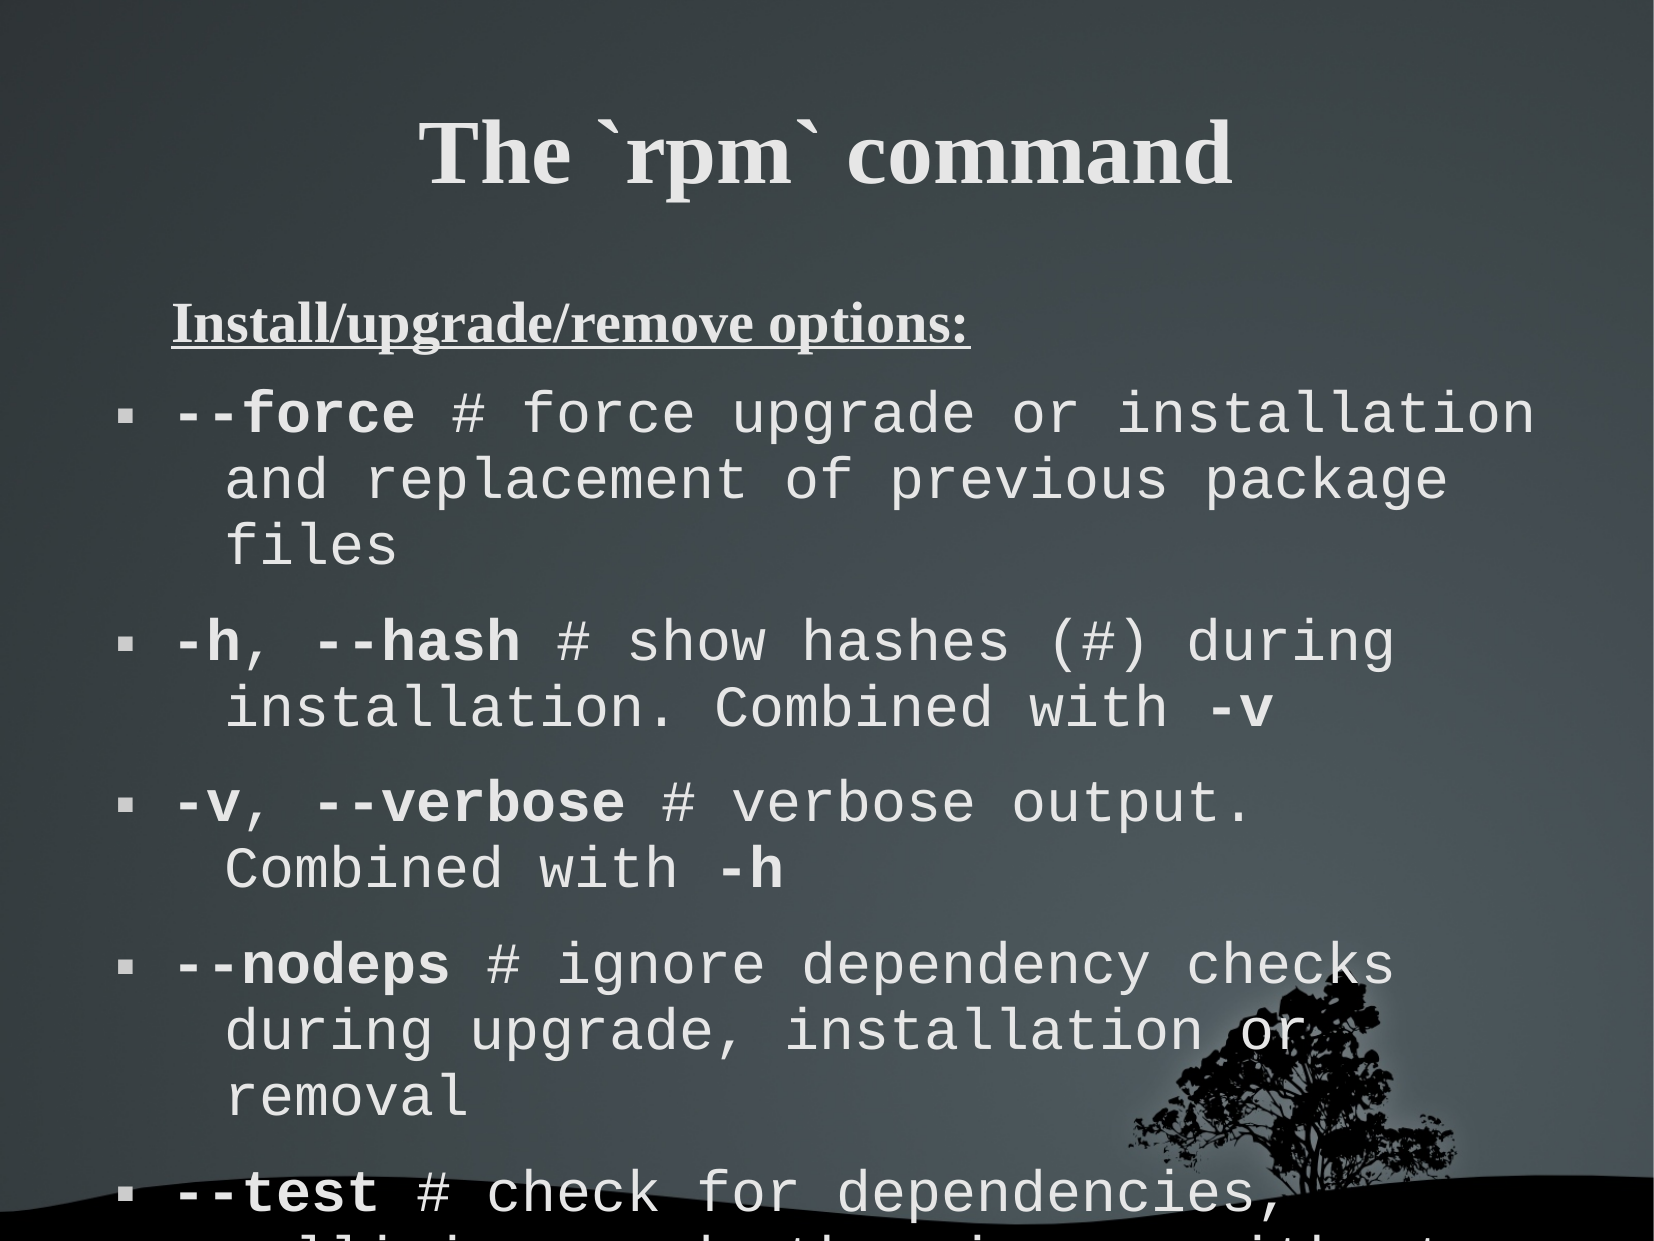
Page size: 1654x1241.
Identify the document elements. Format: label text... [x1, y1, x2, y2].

title The `rpm` command [82, 49, 1571, 257]
picture [0, 0, 1654, 1241]
list Install/upgrade/remove options: --force # force upgrade or installation and replacement of previous package files -h, --hash # show hashes (#) during installation. Combined with -v -v, --verbose # verbose output. Combined with -h --nodeps # ignore dependency checks during upgrade, installation or removal --test # check for dependencies, collisions and other issues without actually installing of upgrading [82, 290, 1571, 1130]
